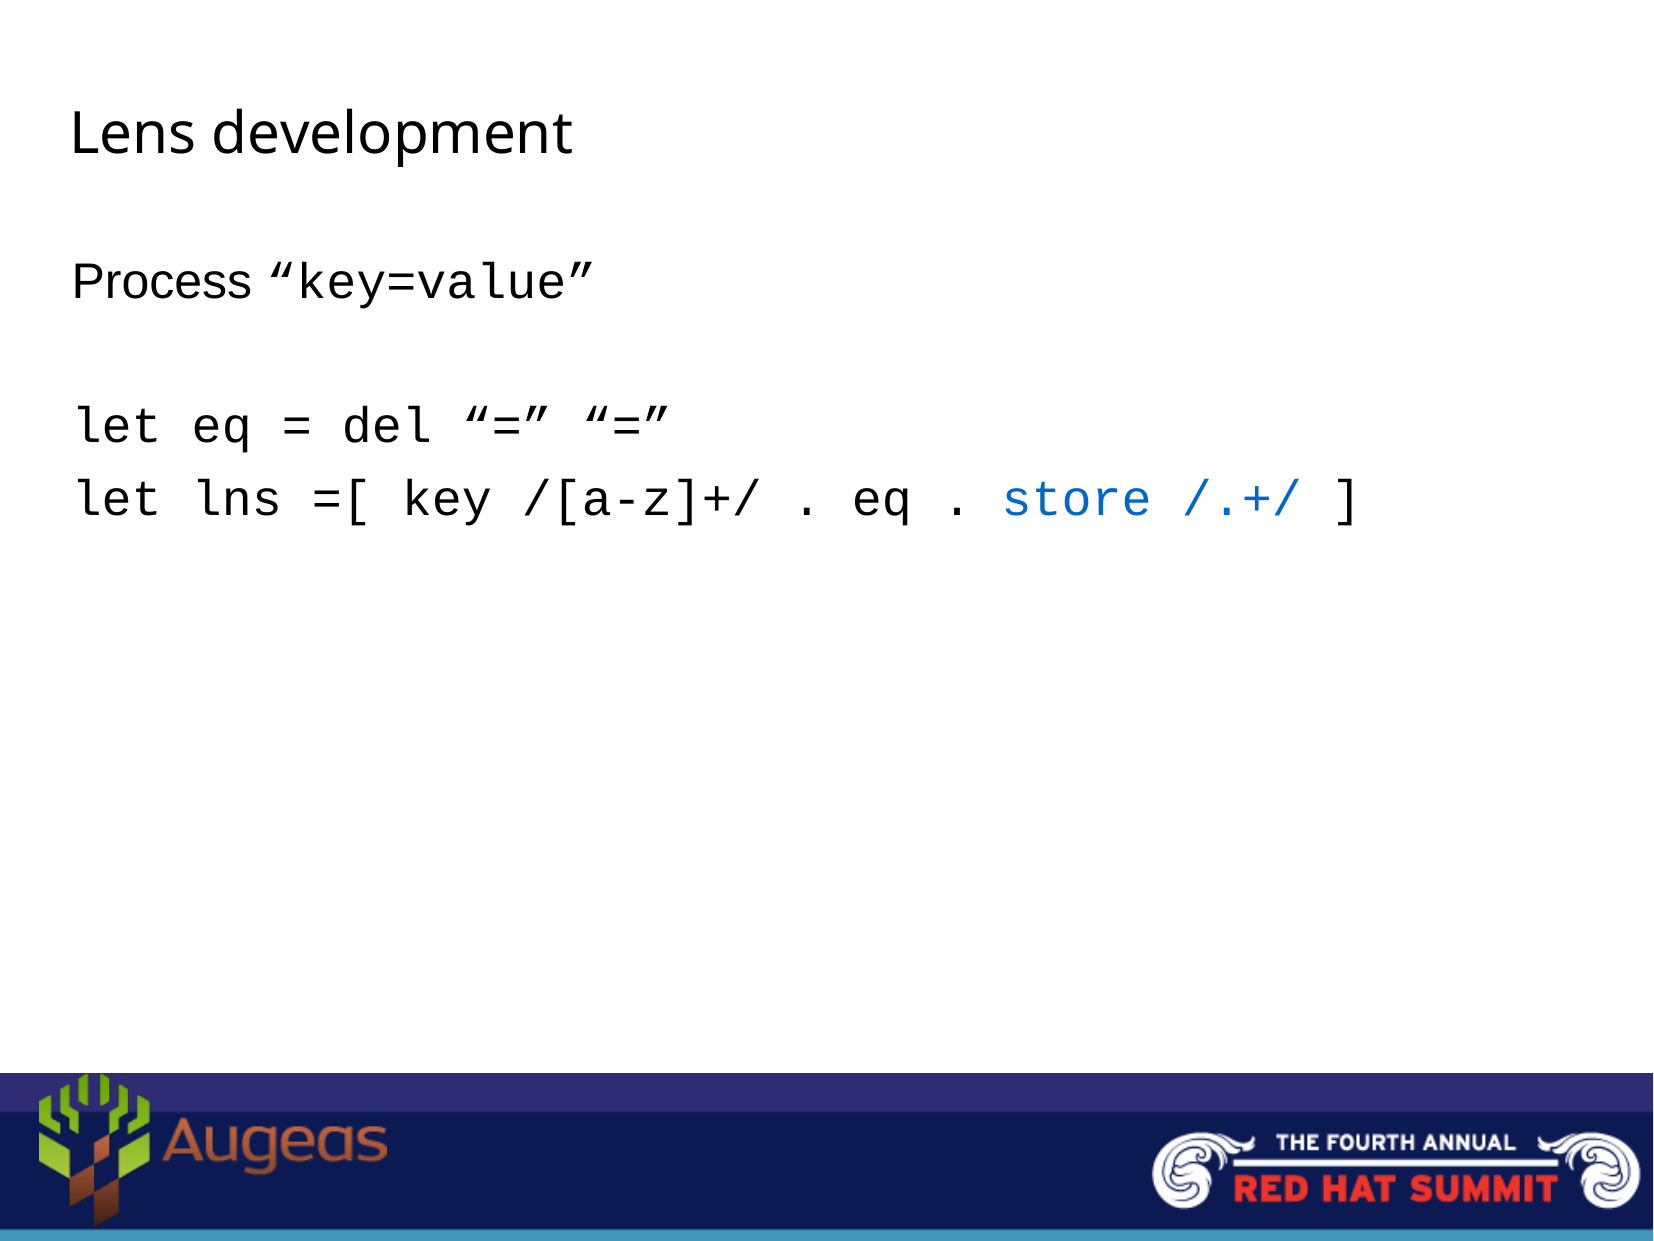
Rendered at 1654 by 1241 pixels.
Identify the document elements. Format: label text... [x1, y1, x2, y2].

picture [0, 1073, 1654, 1241]
title Lens development [69, 71, 1501, 190]
list Process “key=value” let eq = del “=” “=” let lns =[ key /[a-z]+/ . eq . store /.+/ ] [71, 180, 1495, 1089]
